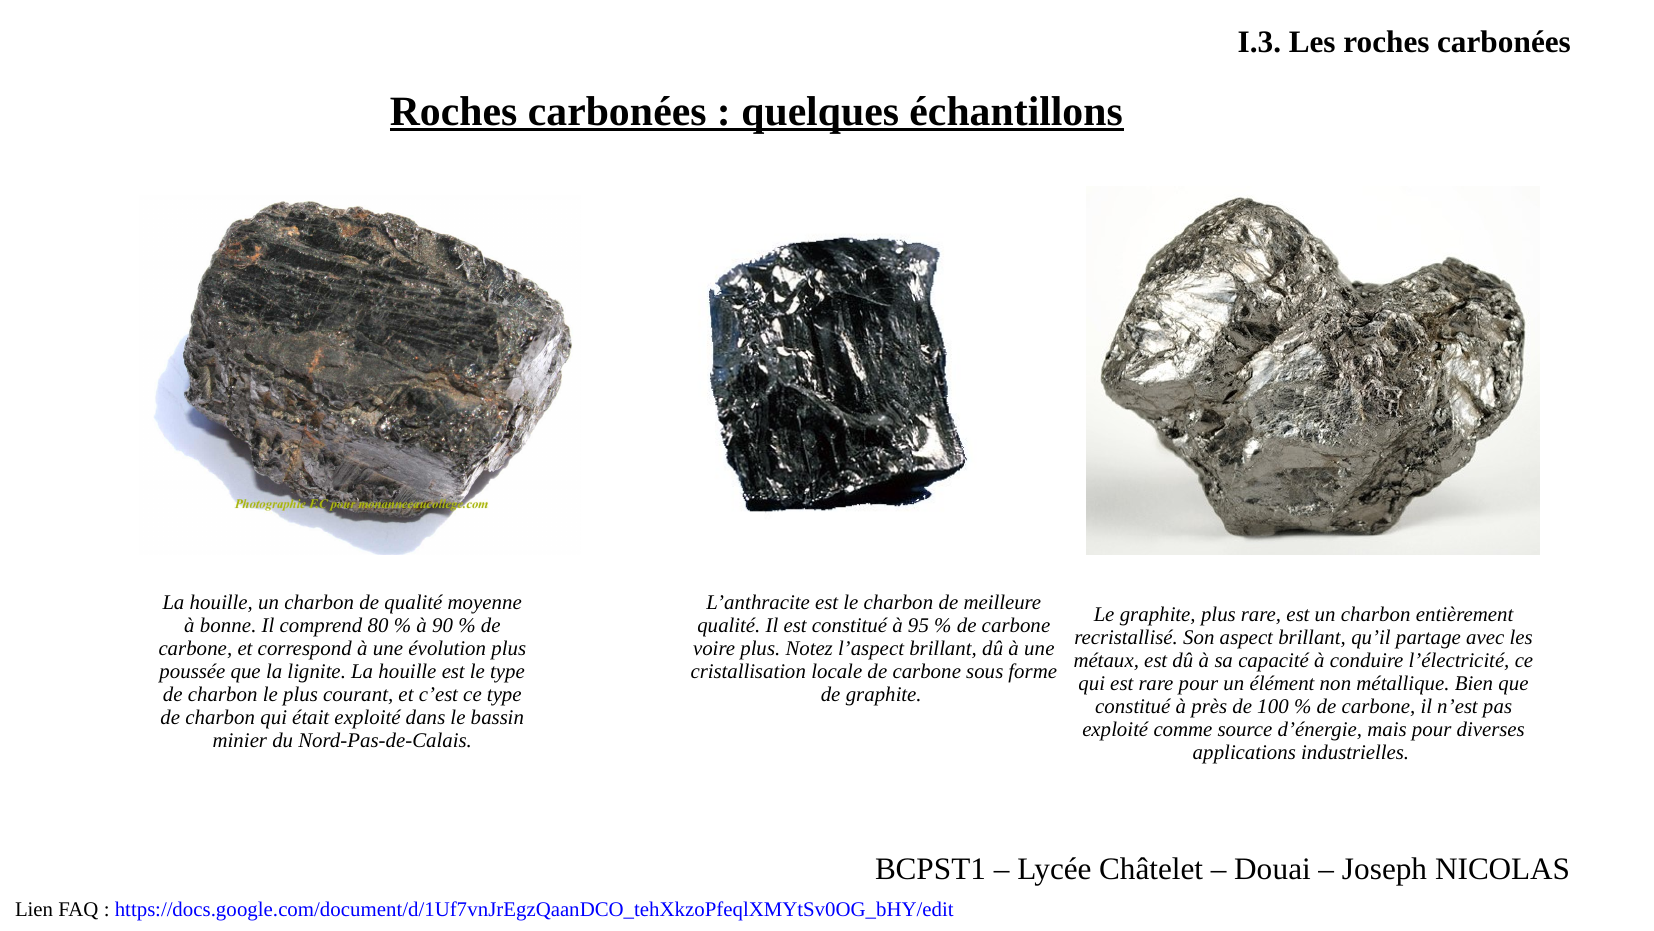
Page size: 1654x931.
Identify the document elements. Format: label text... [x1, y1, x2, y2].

picture [1086, 186, 1540, 555]
text_box BCPST1 – Lycée Châtelet – Douai – Joseph NICOLAS [637, 832, 1571, 905]
text_box Le graphite, plus rare, est un charbon entièrement recristallisé. Son aspect brillant, qu’il partage avec les métaux, est dû à sa capacité à conduire l’électricité, ce qui est rare pour un élément non métallique. Bien que constitué à près de 100 % de carbone, il n’est pas exploité comme source d’énergie, mais pour diverses applications industrielles. [1060, 603, 1547, 765]
text_box Roches carbonées : quelques échantillons [94, 88, 1595, 157]
text_box L’anthracite est le charbon de meilleure qualité. Il est constitué à 95 % de carbone voire plus. Notez l’aspect brillant, dû à une cristallisation locale de carbone sous forme de graphite. [688, 590, 1059, 706]
text_box I.3. Les roches carbonées [638, 5, 1572, 78]
text_box Lien FAQ : https://docs.google.com/document/d/1Uf7vnJrEgzQaanDCO_tehXkzoPfeqlXMYtSv0OG_bHY/edit [0, 897, 993, 931]
picture [650, 201, 1017, 545]
picture [139, 195, 581, 555]
text_box La houille, un charbon de qualité moyenne à bonne. Il comprend 80 % à 90 % de carbone, et correspond à une évolution plus poussée que la lignite. La houille est le type de charbon le plus courant, et c’est ce type de charbon qui était exploité dans le bassin minier du Nord-Pas-de-Calais. [157, 590, 528, 752]
